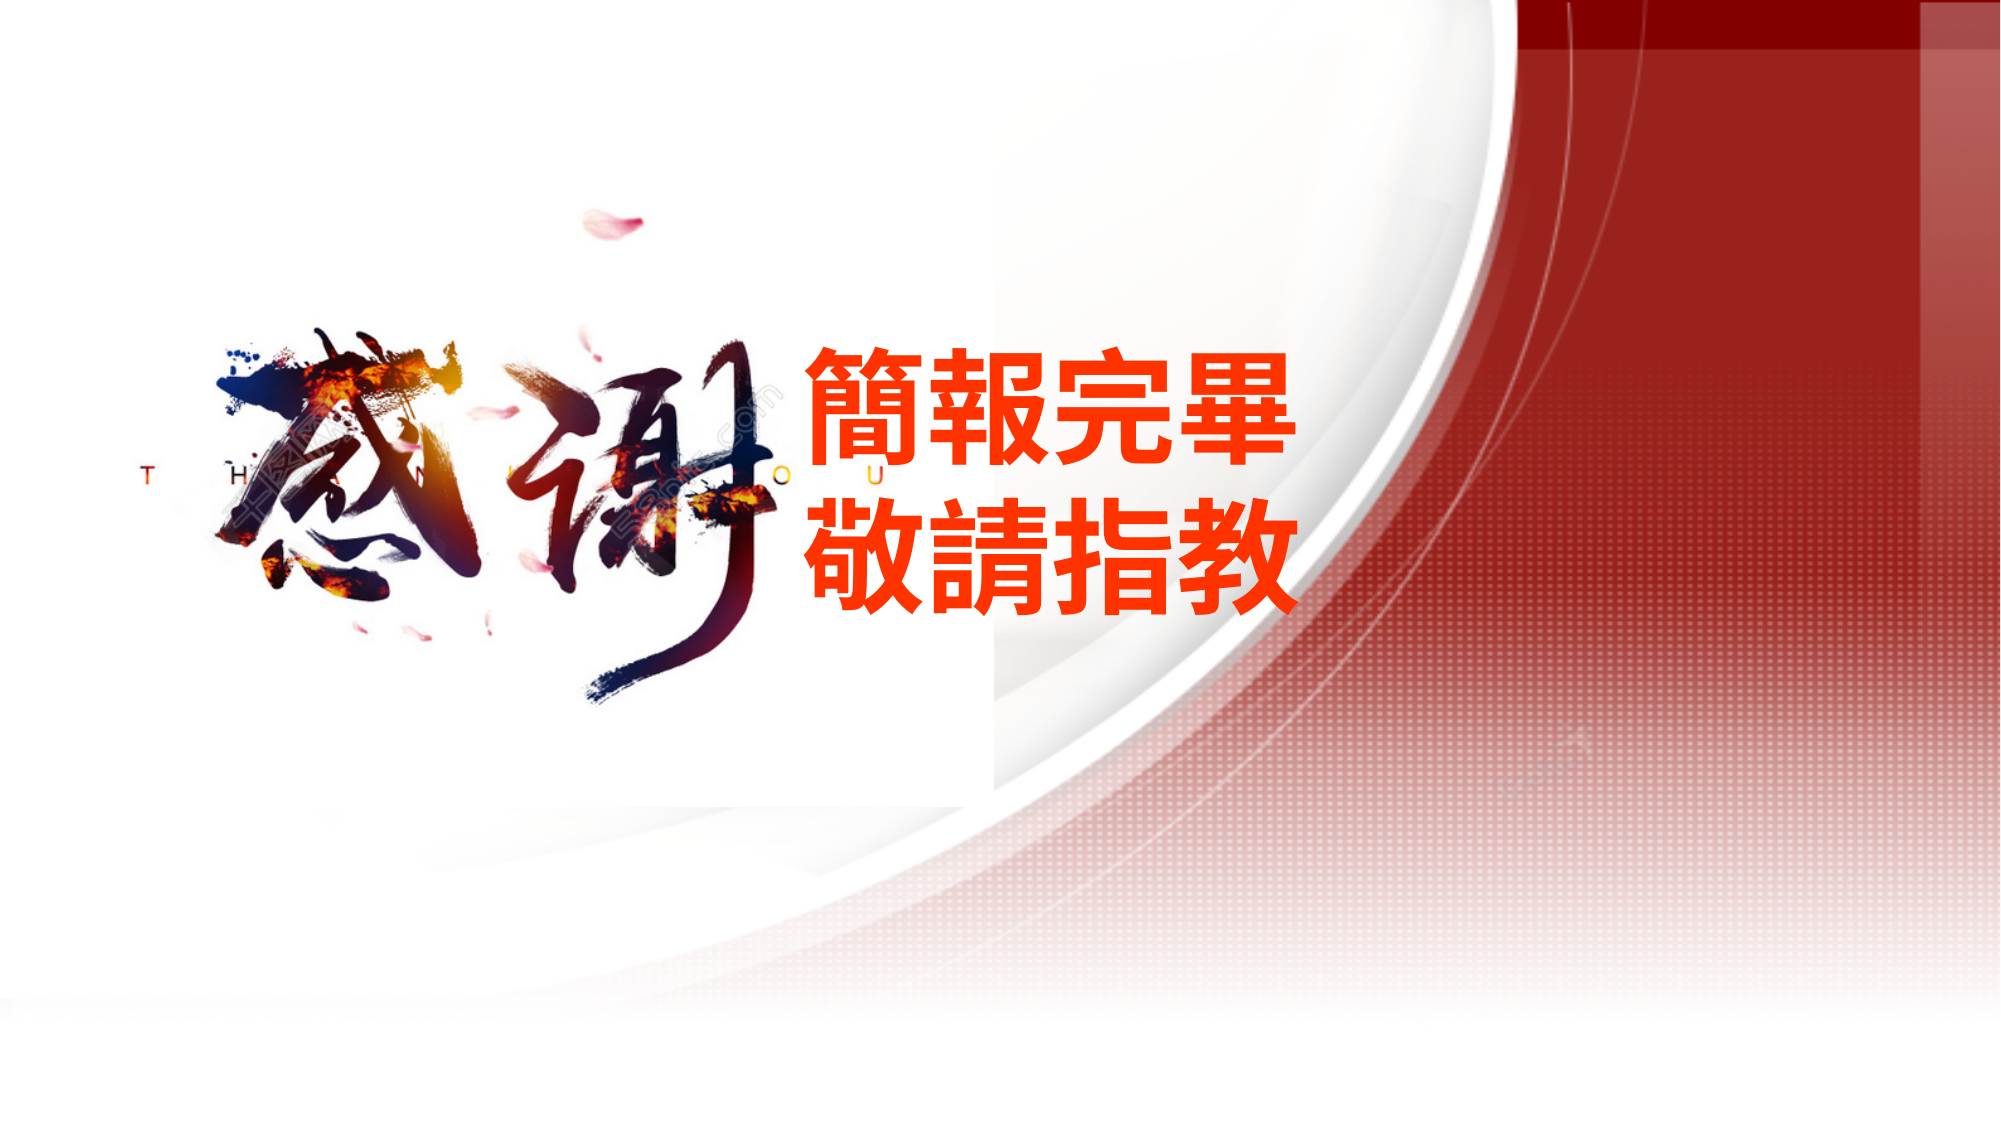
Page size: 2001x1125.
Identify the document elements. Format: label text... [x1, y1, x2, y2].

picture [0, 0, 2001, 1125]
text_box 簡報完畢 敬請指教 [506, 322, 1596, 648]
